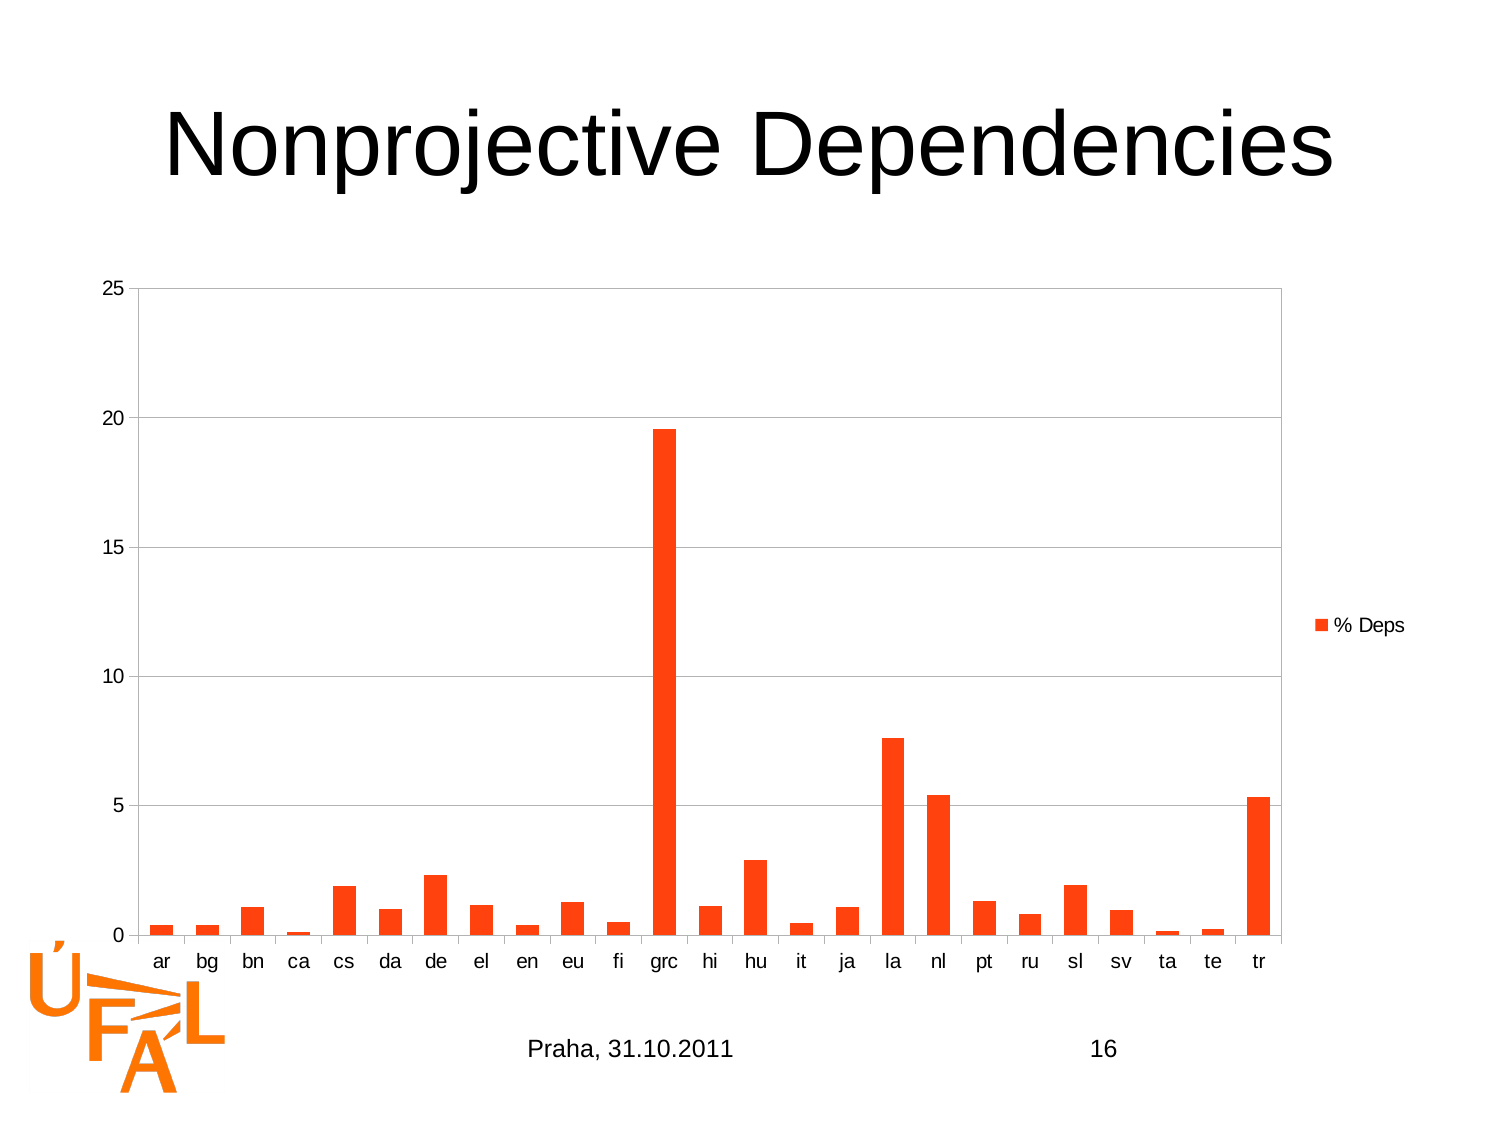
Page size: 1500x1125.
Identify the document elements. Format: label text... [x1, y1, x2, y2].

chart [75, 262, 1426, 988]
title Nonprojective Dependencies [75, 14, 1426, 262]
picture [29, 940, 225, 1093]
